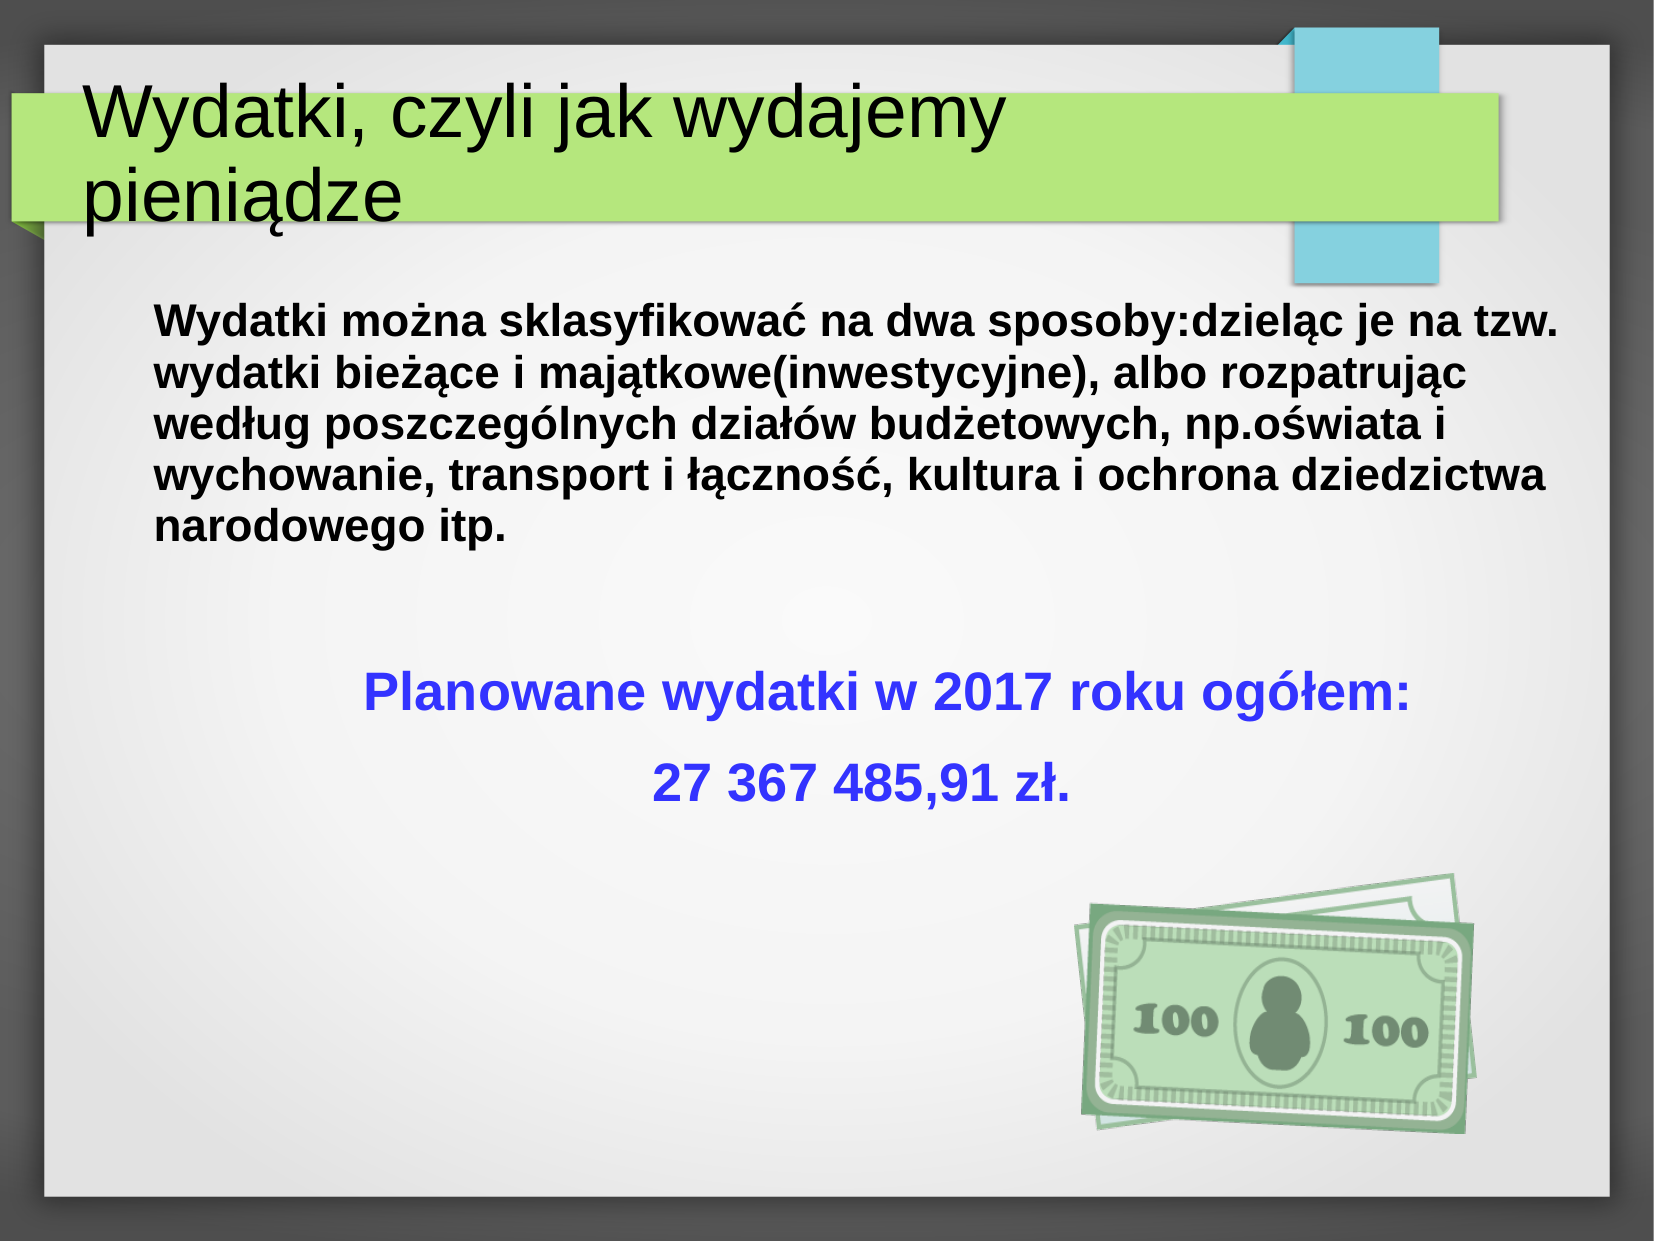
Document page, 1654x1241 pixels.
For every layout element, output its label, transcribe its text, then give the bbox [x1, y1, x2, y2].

title Wydatki, czyli jak wydajemy pieniądze [82, 69, 1264, 238]
picture [0, 0, 1654, 1241]
list Wydatki można sklasyfikować na dwa sposoby:dzieląc je na tzw. wydatki bieżące i majątkowe(inwestycyjne), albo rozpatrując według poszczególnych działów budżetowych, np.oświata i wychowanie, transport i łączność, kultura i ochrona dziedzictwa narodowego itp. Planowane wydatki w 2017 roku ogółem: 27 367 485,91 zł. [82, 295, 1571, 1015]
